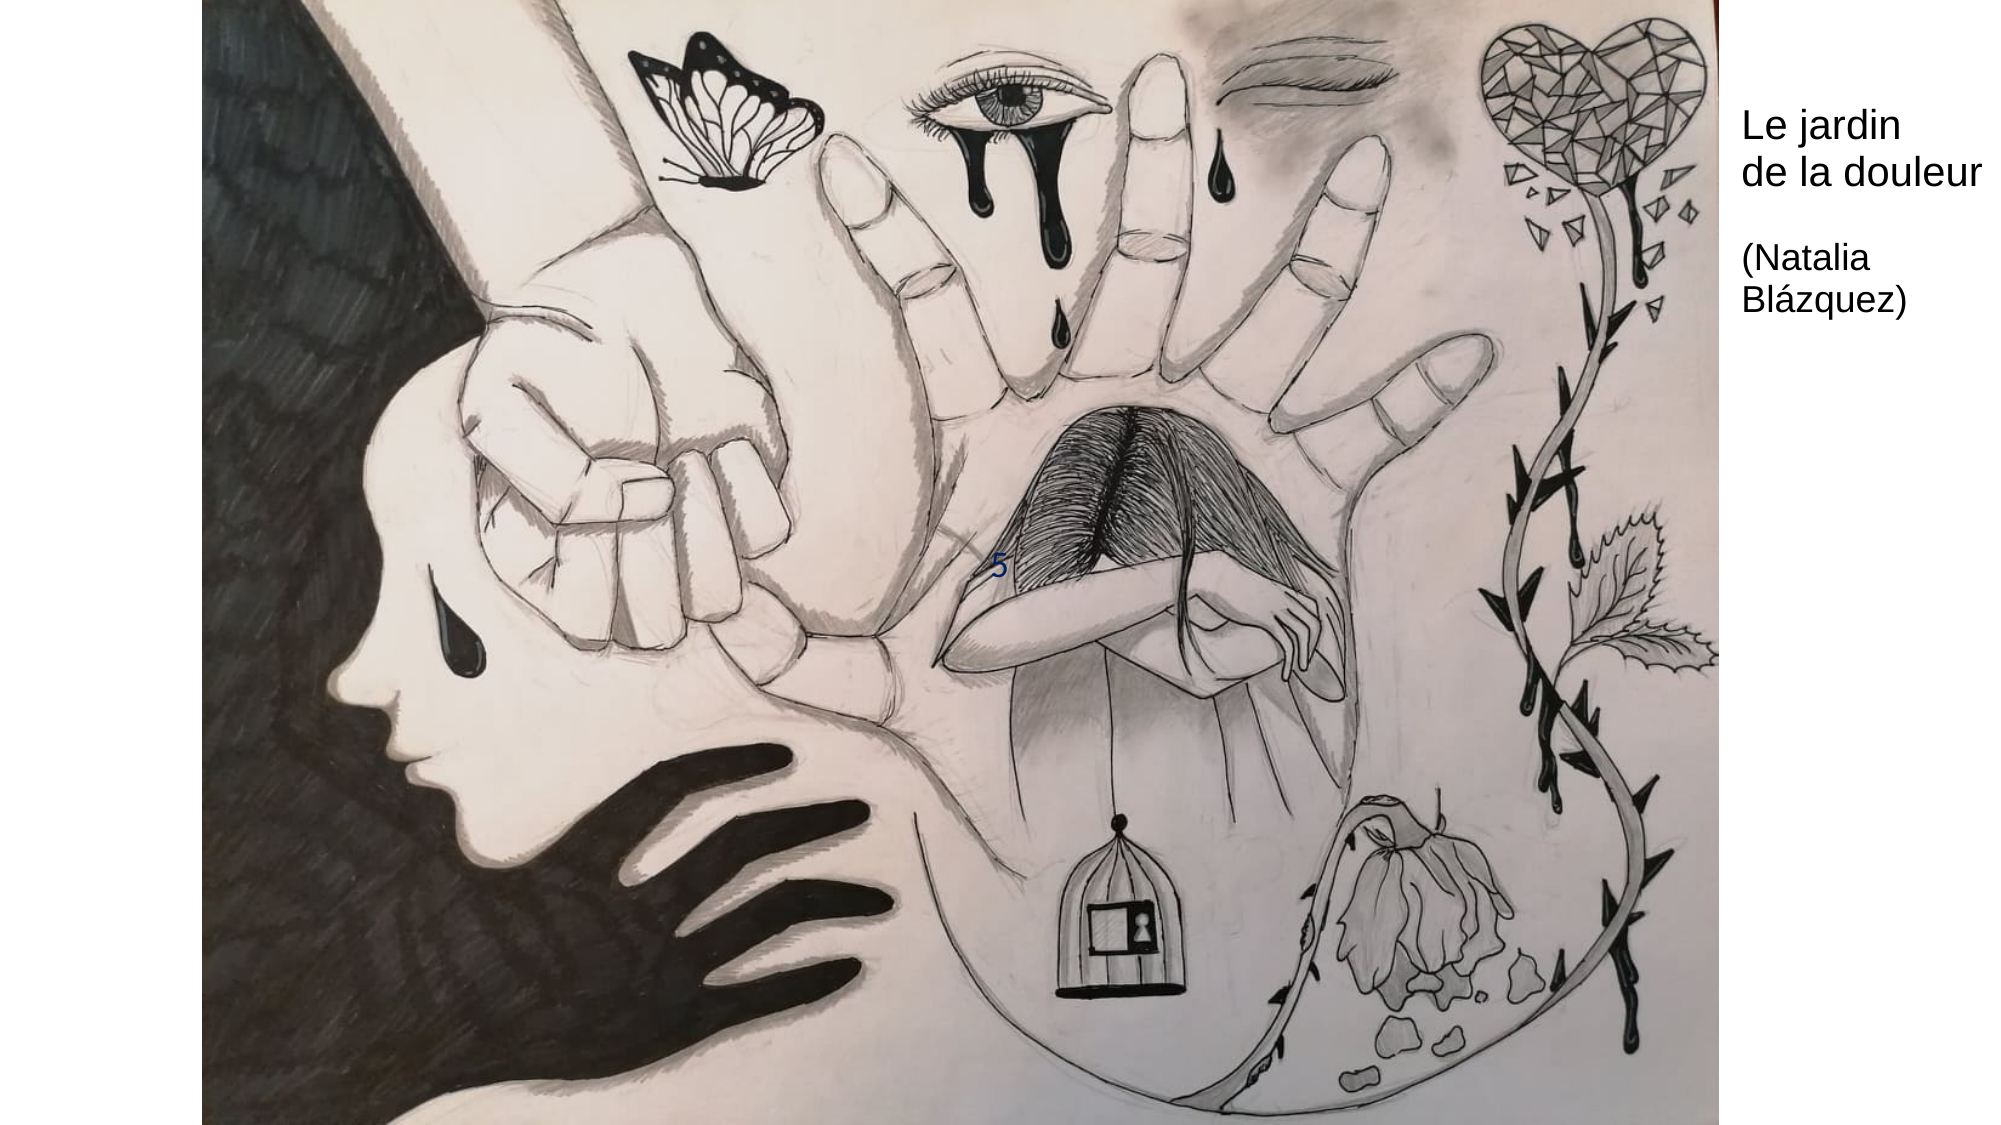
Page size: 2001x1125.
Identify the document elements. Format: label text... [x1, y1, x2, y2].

text_box 5 [975, 532, 1025, 592]
picture [202, 0, 1719, 1125]
text_box Le jardin de la douleur (Natalia Blázquez) [1726, 94, 2000, 686]
